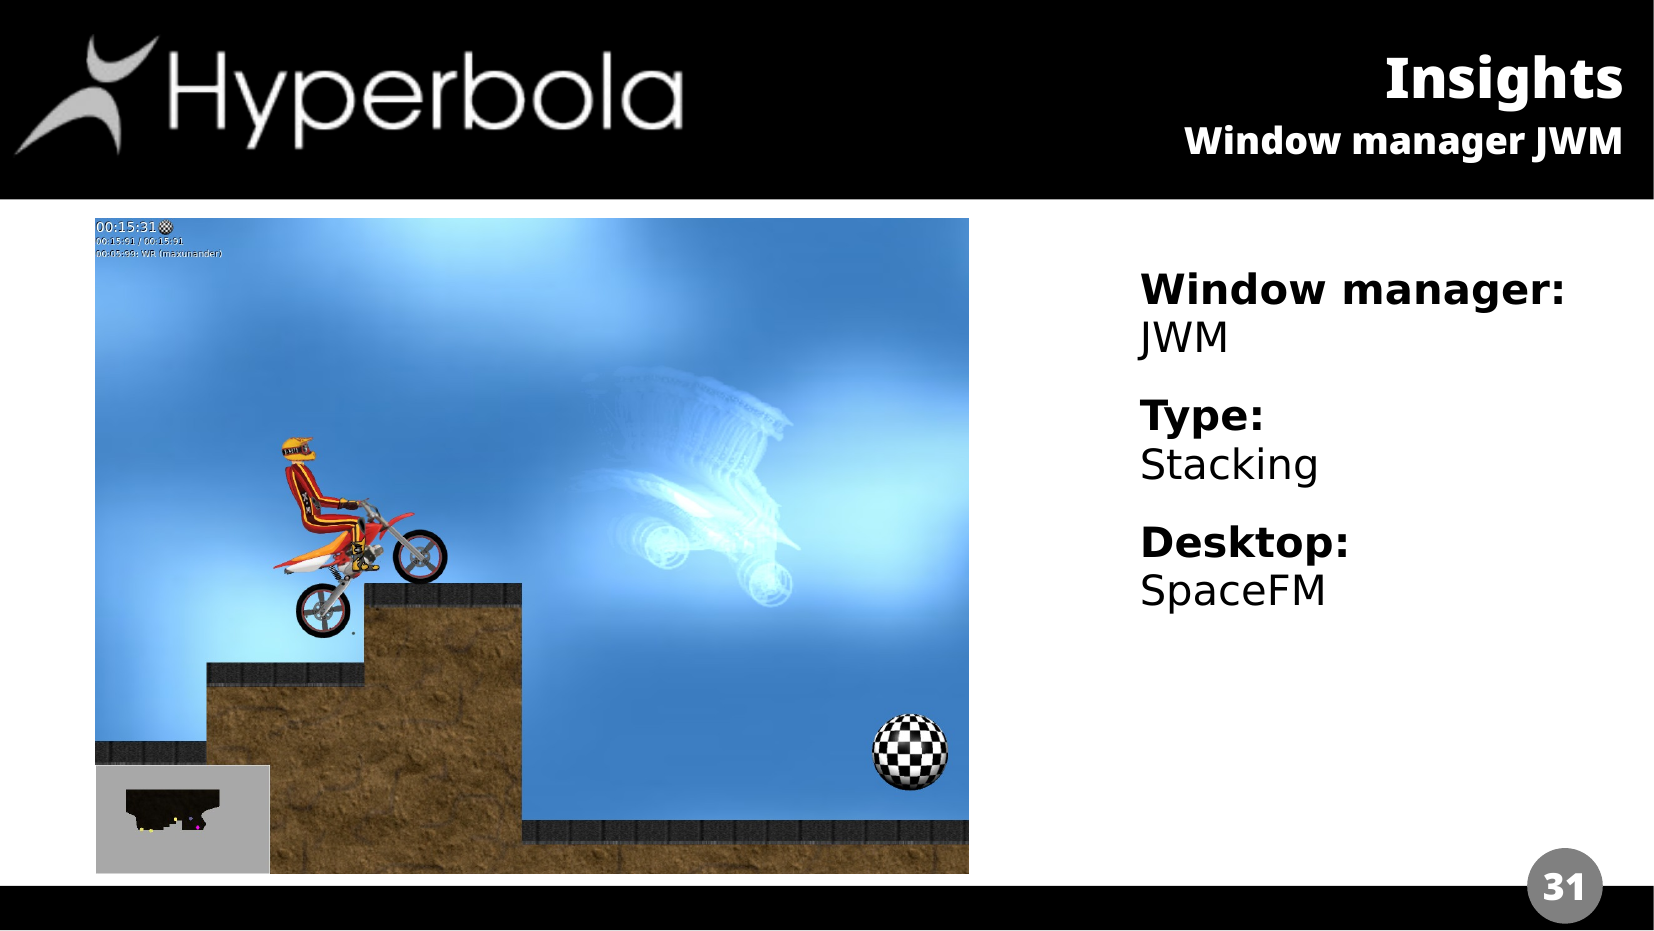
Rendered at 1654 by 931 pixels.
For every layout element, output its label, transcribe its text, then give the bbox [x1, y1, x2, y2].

picture [11, 34, 691, 158]
title Insights Window manager JWM [708, 42, 1625, 161]
list Window manager: JWM Type: Stacking Desktop: SpaceFM [1122, 265, 1625, 621]
picture [95, 218, 969, 875]
